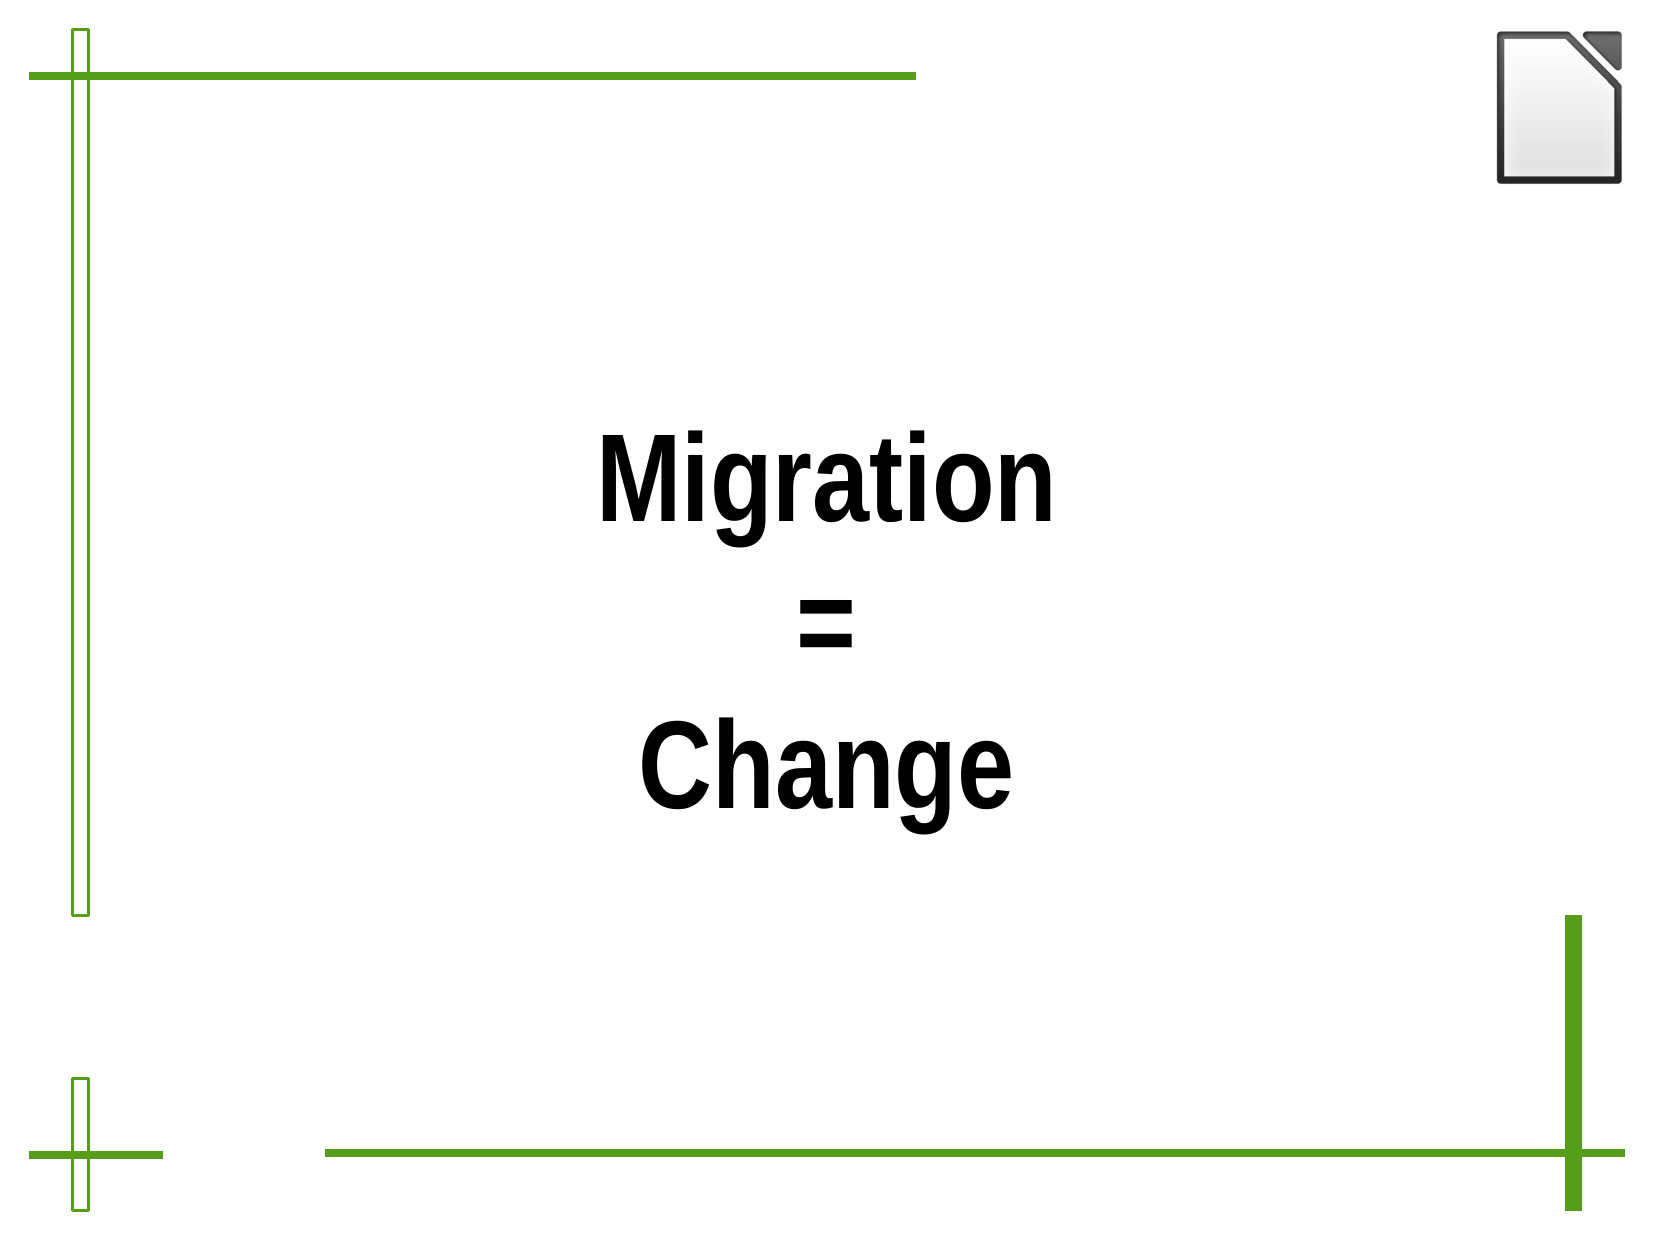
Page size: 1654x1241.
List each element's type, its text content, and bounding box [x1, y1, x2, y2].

subtitle Migration = Change [118, 118, 1536, 1123]
picture [1494, 29, 1624, 186]
